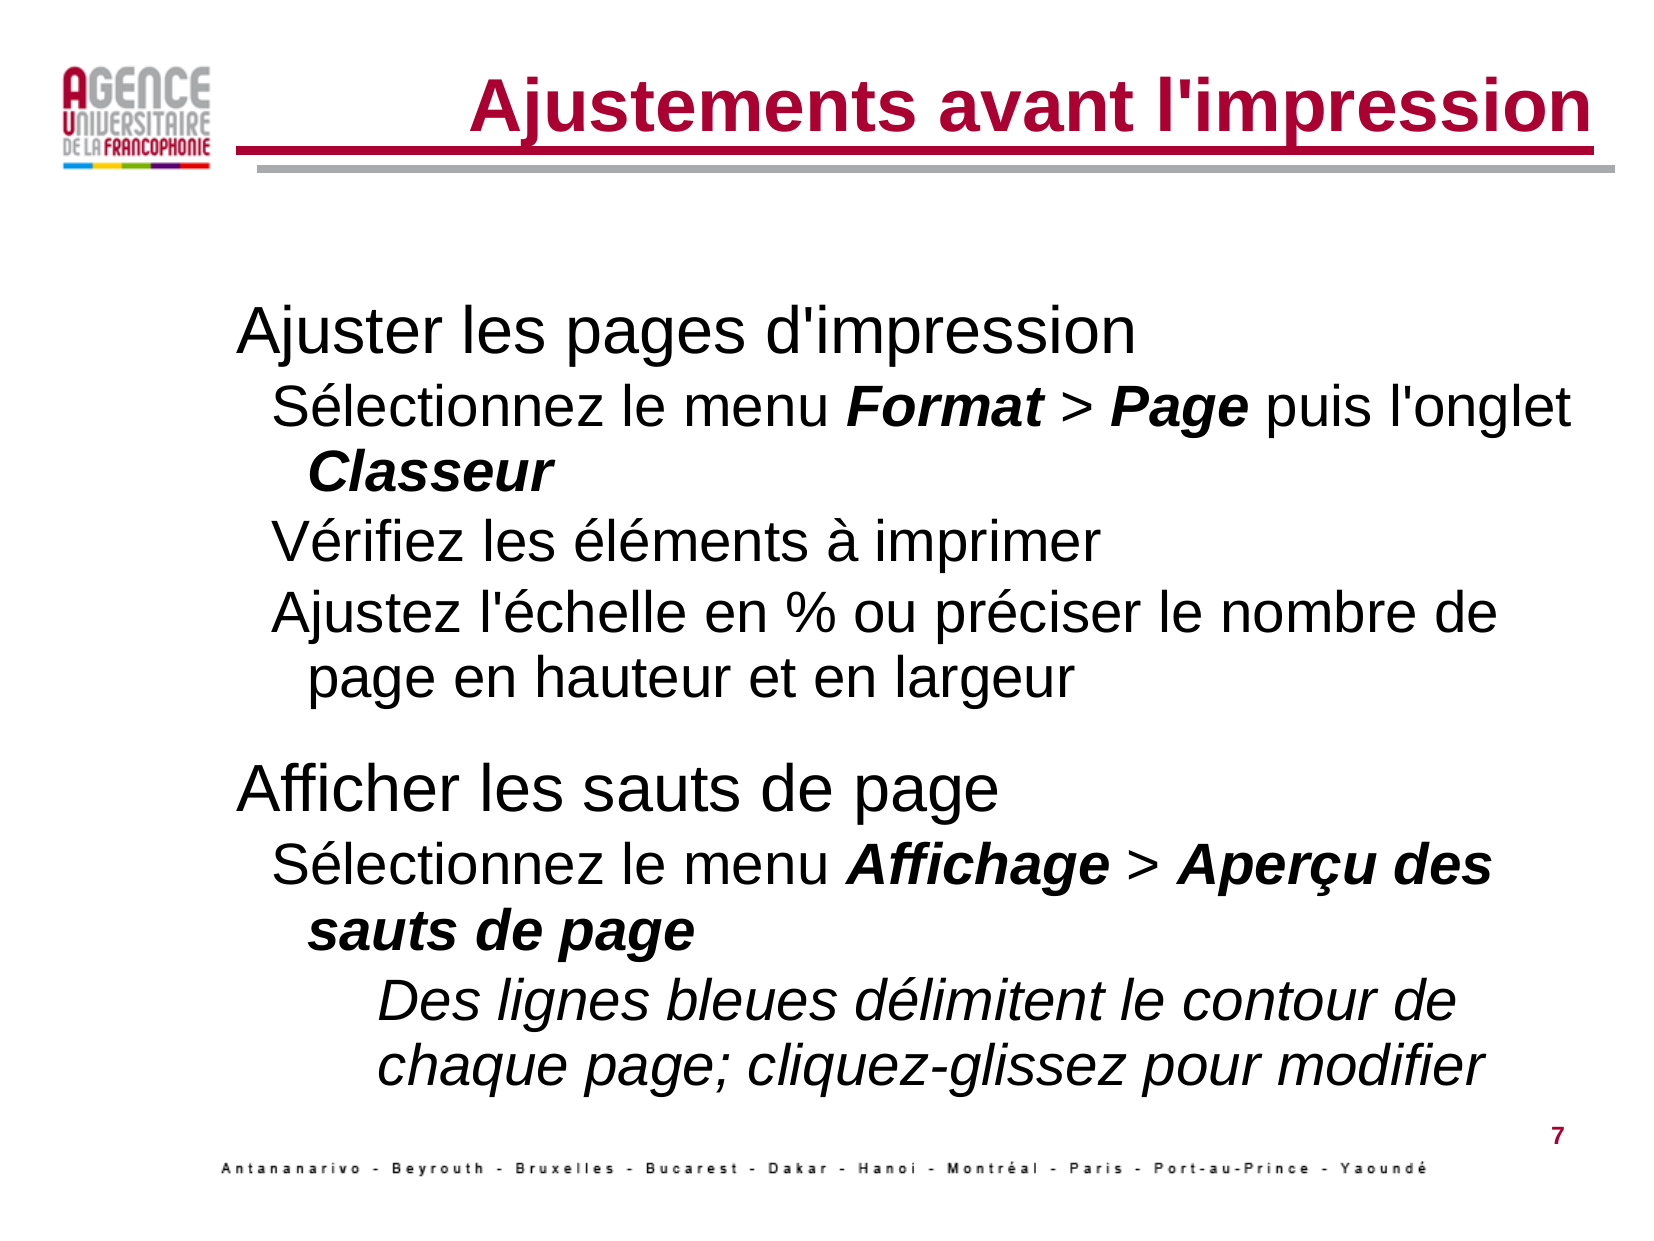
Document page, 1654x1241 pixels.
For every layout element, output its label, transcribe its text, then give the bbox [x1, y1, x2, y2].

picture [29, 29, 1625, 1241]
title Ajustements avant l'impression [236, 63, 1595, 148]
subtitle Ajuster les pages d'impression Sélectionnez le menu Format > Page puis l'onglet Classeur Vérifiez les éléments à imprimer Ajustez l'échelle en % ou préciser le nombre de page en hauteur et en largeur Afficher les sauts de page Sélectionnez le menu Affichage > Aperçu des sauts de page Des lignes bleues délimitent le contour de chaque page; cliquez-glissez pour modifier [236, 248, 1595, 1142]
